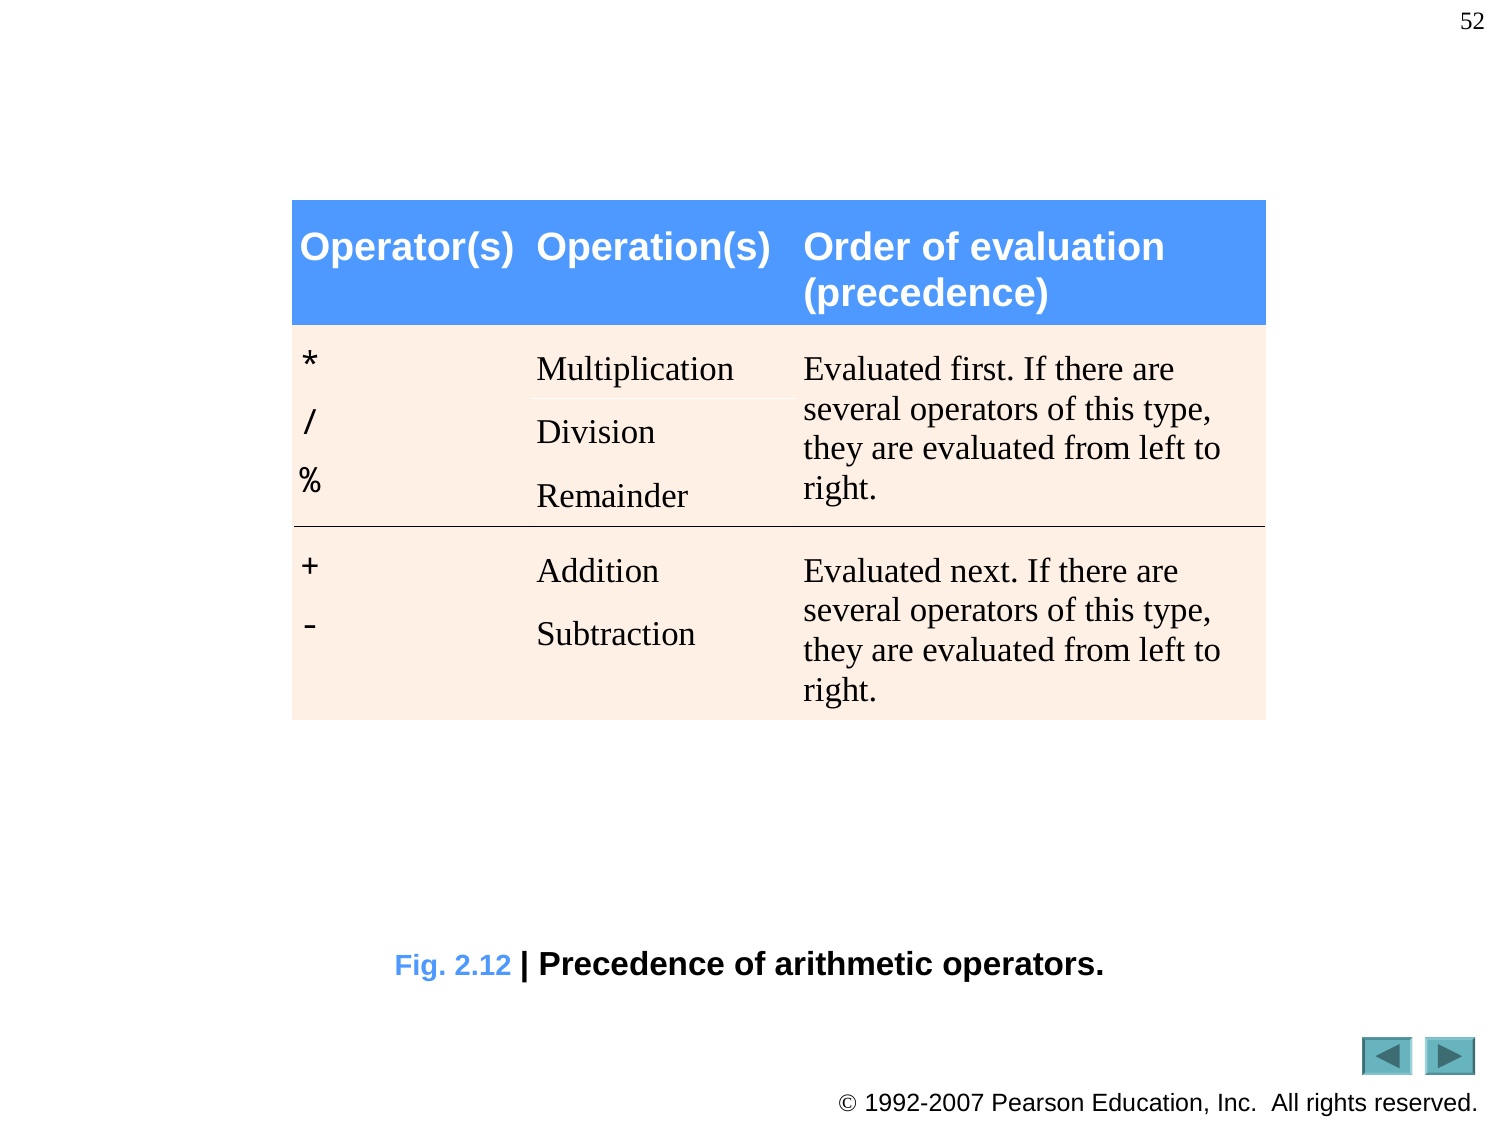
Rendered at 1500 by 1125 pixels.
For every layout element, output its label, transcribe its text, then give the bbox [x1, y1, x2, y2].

chart [288, 200, 1274, 755]
title Fig. 2.12 | Precedence of arithmetic operators. [50, 899, 1450, 1038]
